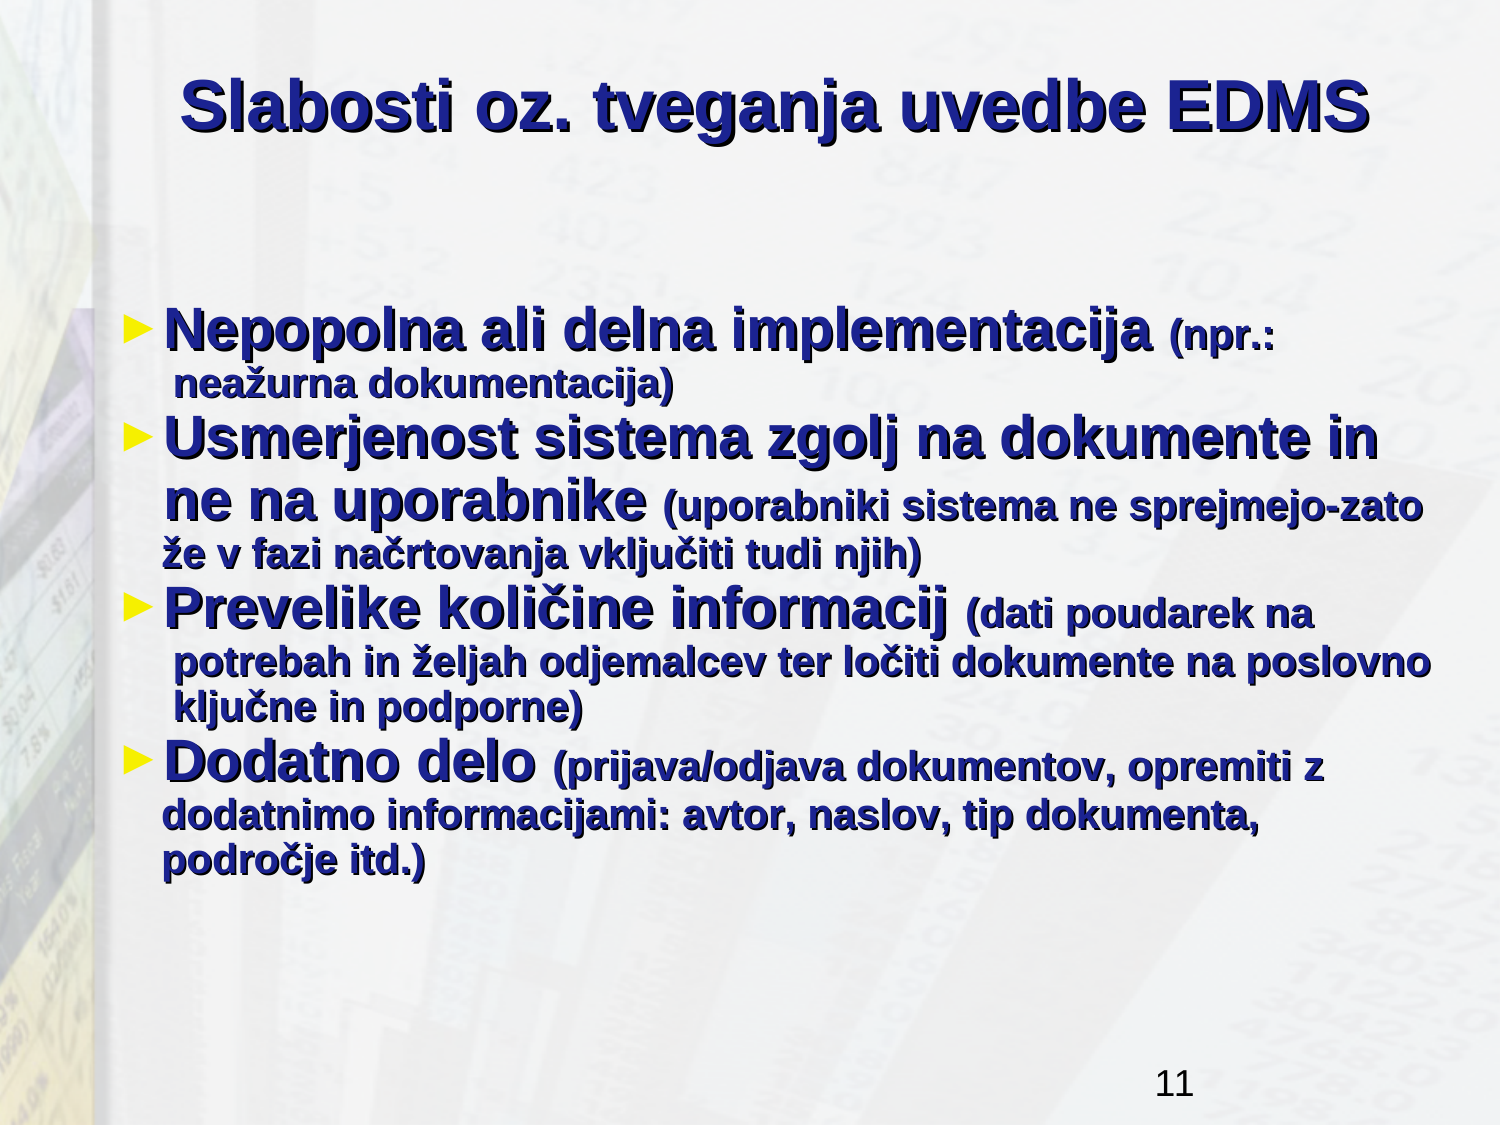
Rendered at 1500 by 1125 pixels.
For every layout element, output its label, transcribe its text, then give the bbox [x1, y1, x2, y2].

picture [0, 0, 1500, 1125]
title Slabosti oz. tveganja uvedbe EDMS [100, 7, 1451, 195]
list Nepopolna ali delna implementacija (npr.: neažurna dokumentacija) Usmerjenost sistema zgolj na dokumente in ne na uporabnike (uporabniki sistema ne sprejmejo-zato že v fazi načrtovanja vključiti tudi njih) Prevelike količine informacij (dati poudarek na potrebah in željah odjemalcev ter ločiti dokumente na poslovno ključne in podporne) Dodatno delo (prijava/odjava dokumentov, opremiti z dodatnimo informacijami: avtor, naslov, tip dokumenta, področje itd.) [100, 290, 1447, 905]
